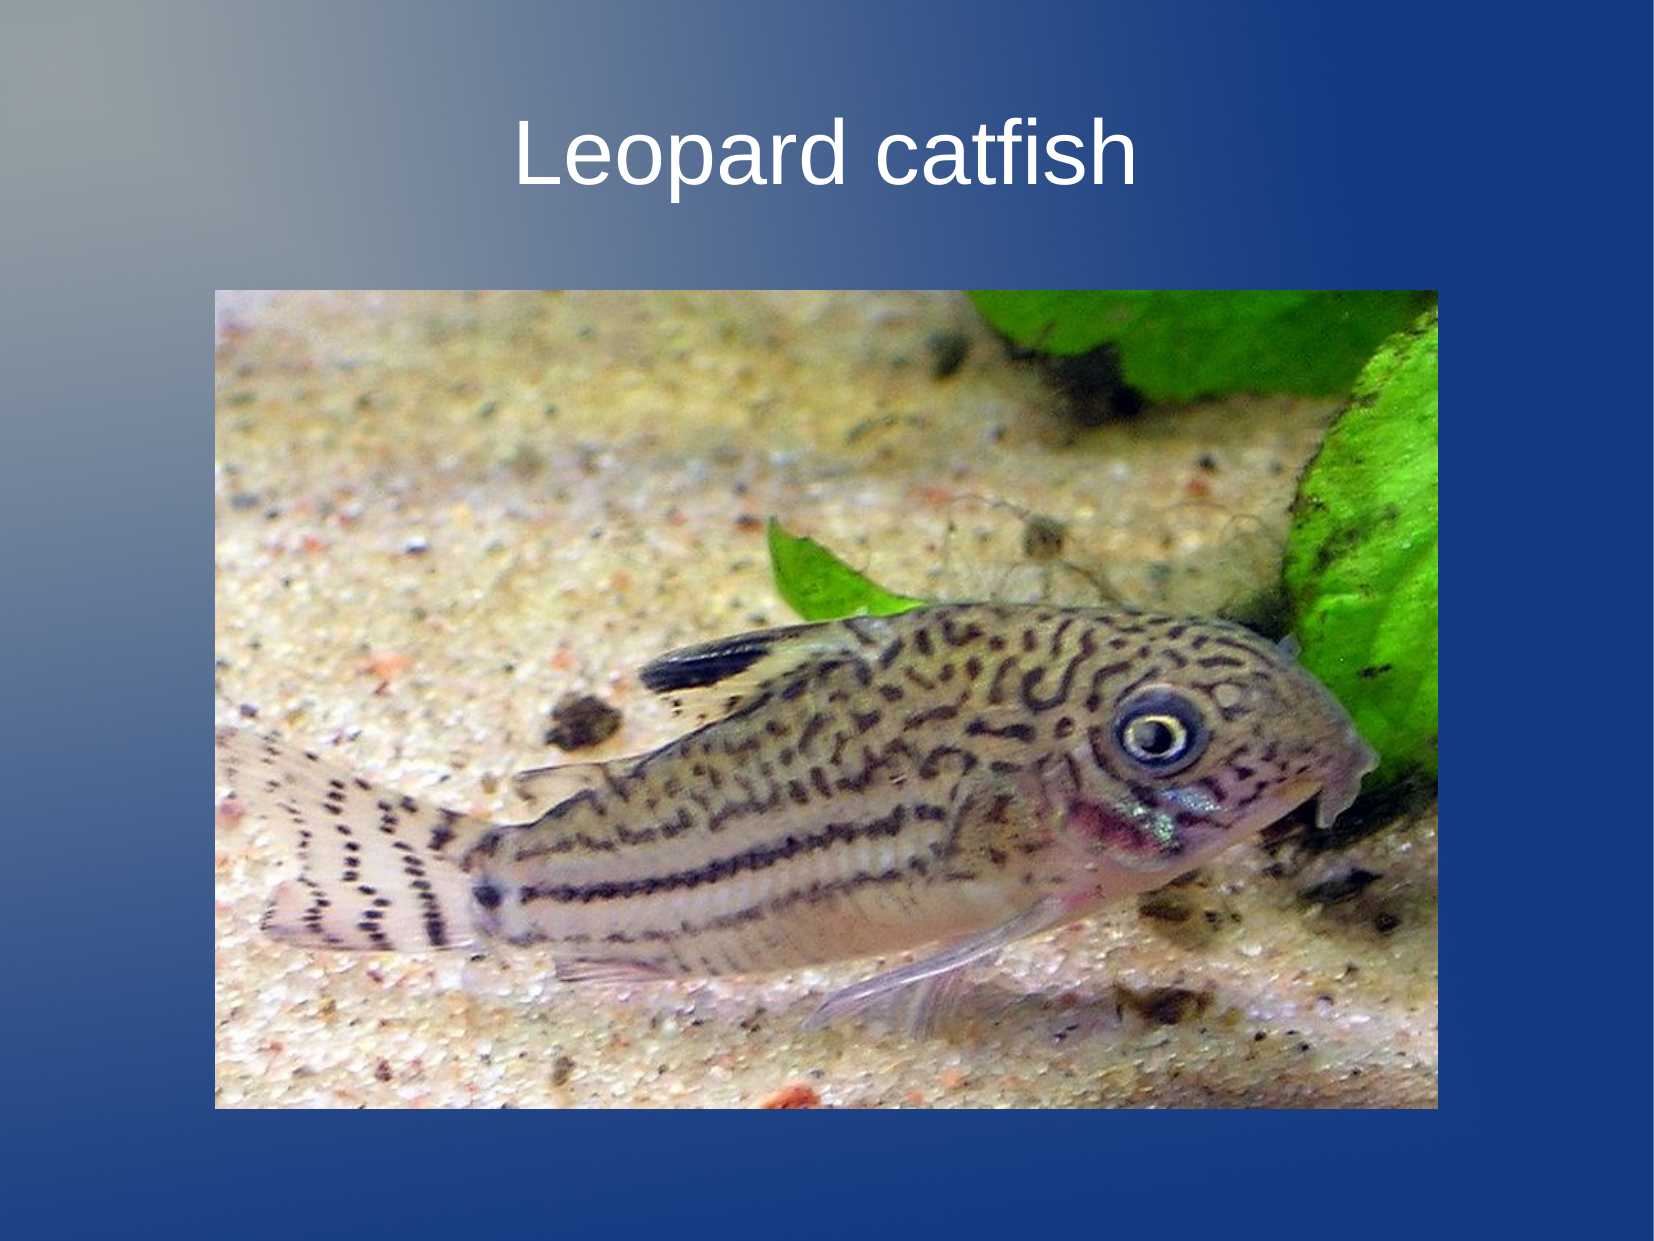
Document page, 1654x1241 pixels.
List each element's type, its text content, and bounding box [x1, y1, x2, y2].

picture [0, 0, 1654, 1241]
title Leopard catfish [82, 49, 1571, 257]
